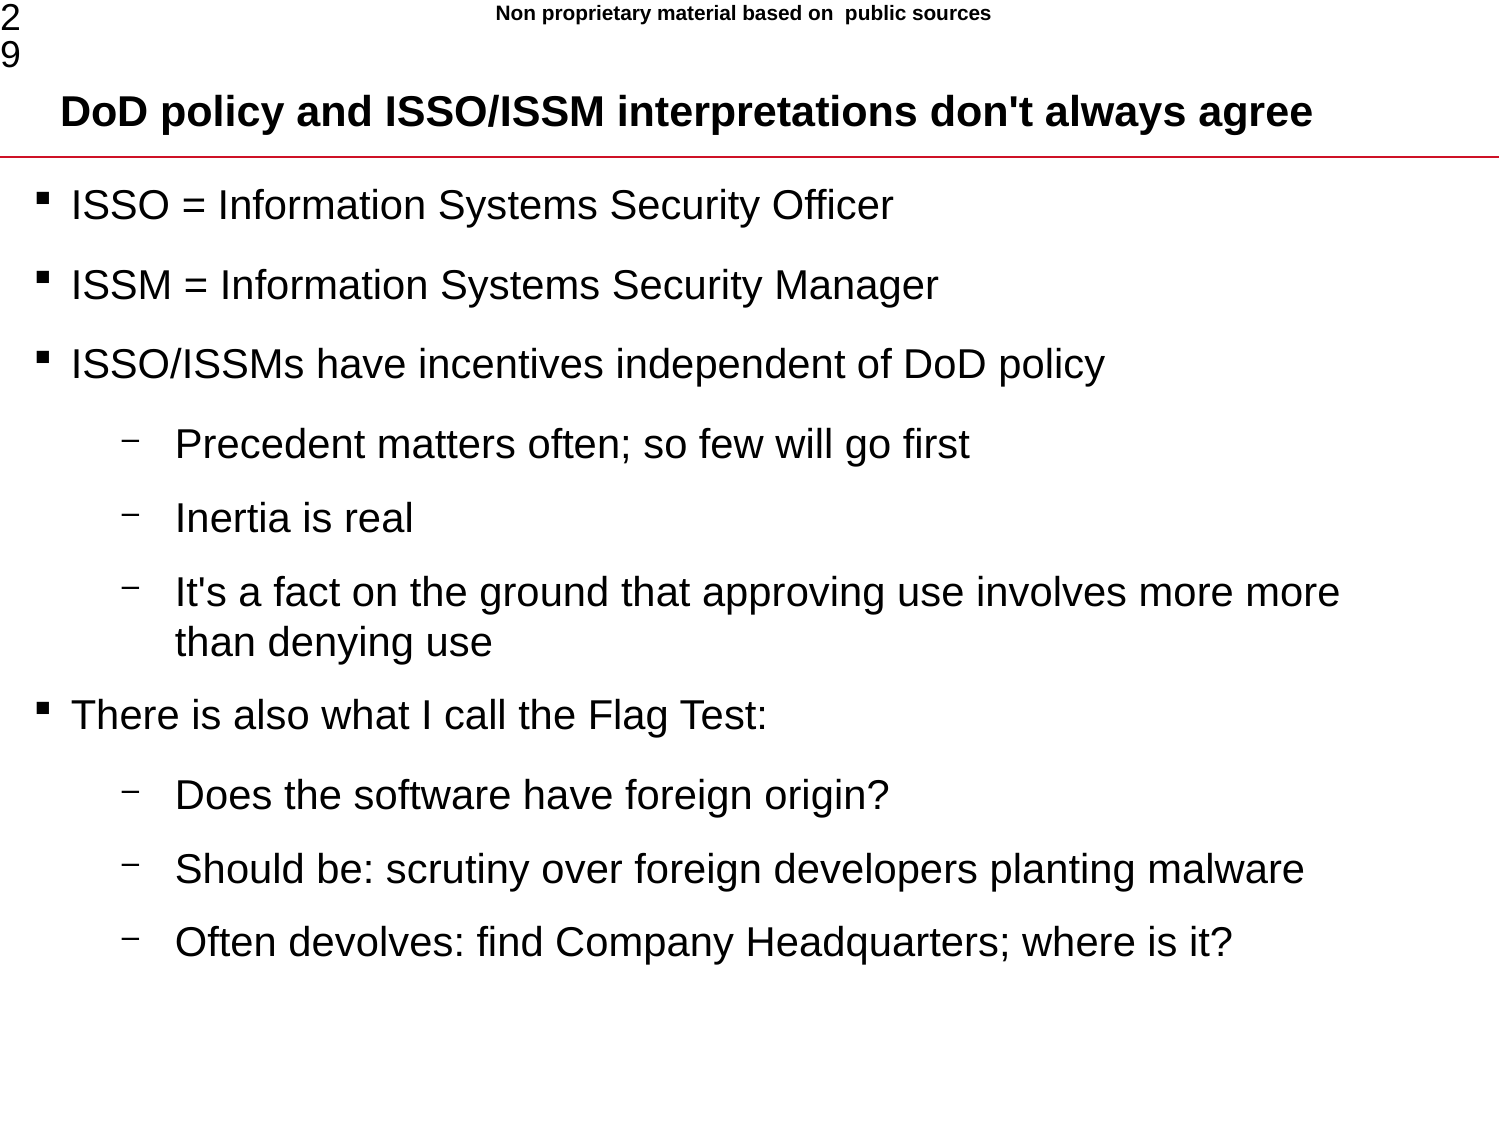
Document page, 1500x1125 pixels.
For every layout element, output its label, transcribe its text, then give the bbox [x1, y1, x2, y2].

list ISSO = Information Systems Security Officer ISSM = Information Systems Security Manager ISSO/ISSMs have incentives independent of DoD policy Precedent matters often; so few will go first Inertia is real It's a fact on the ground that approving use involves more more than denying use There is also what I call the Flag Test: Does the software have foreign origin? Should be: scrutiny over foreign developers planting malware Often devolves: find Company Headquarters; where is it? [18, 170, 1441, 1011]
title DoD policy and ISSO/ISSM interpretations don't always agree [45, 29, 1342, 143]
